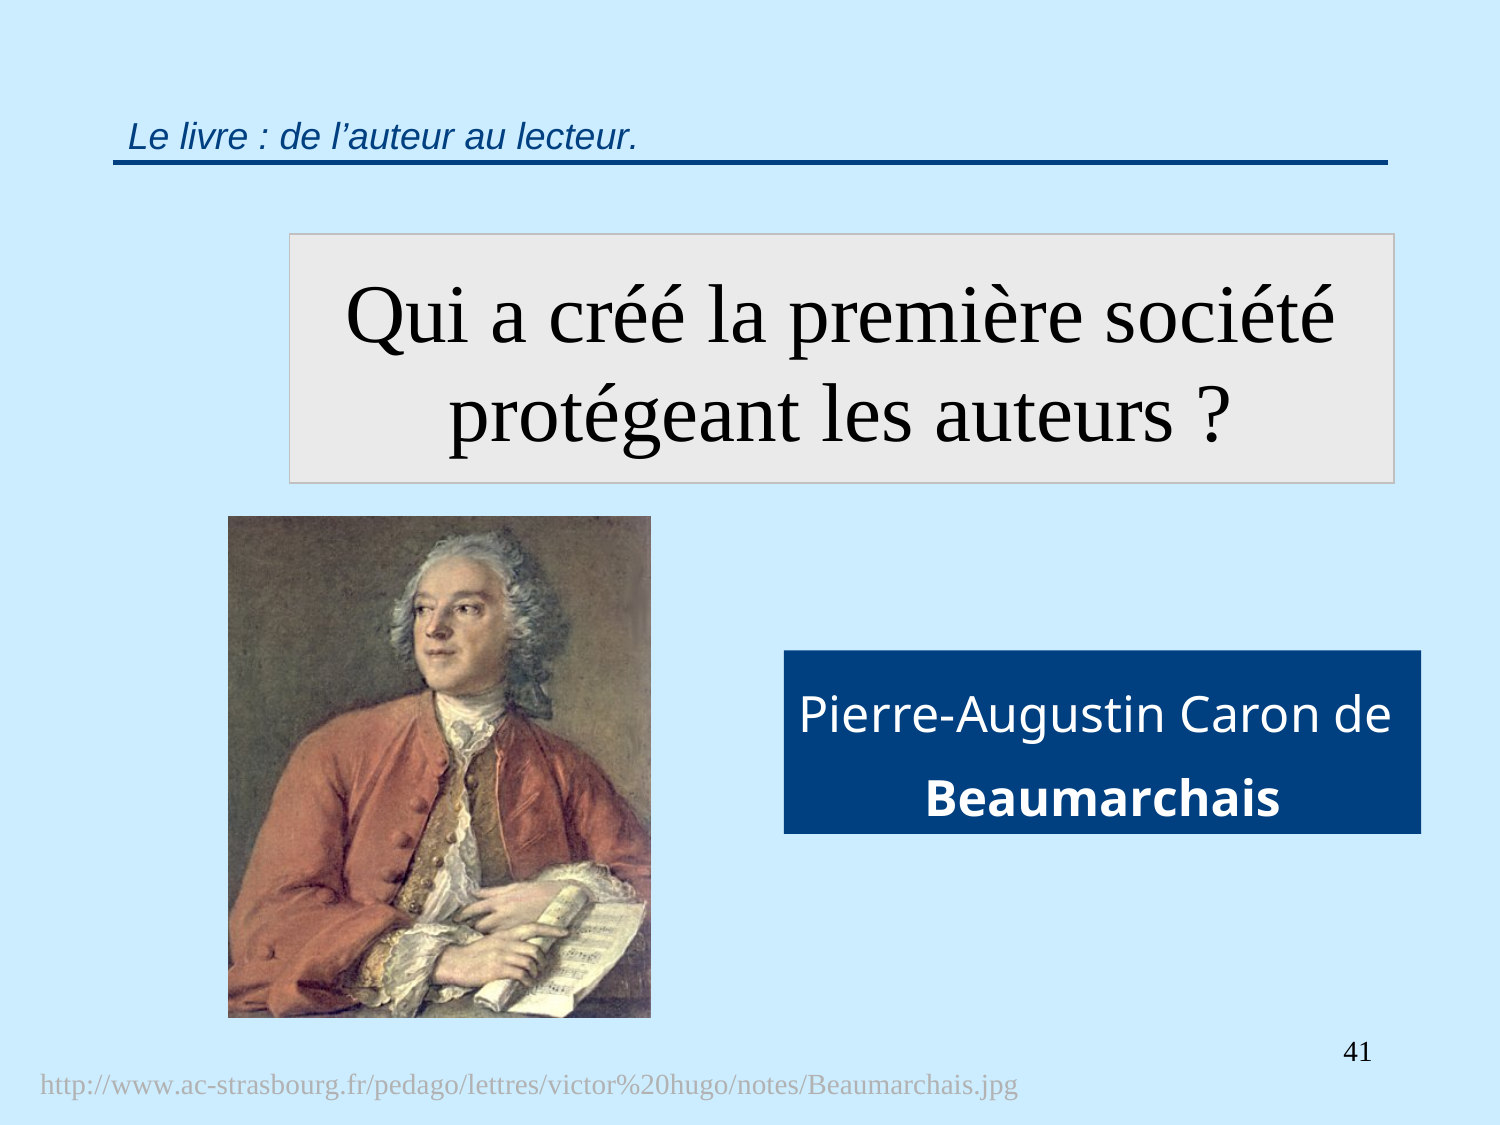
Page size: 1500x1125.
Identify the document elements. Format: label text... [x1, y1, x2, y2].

text_box Le livre : de l’auteur au lecteur. [113, 104, 655, 160]
picture [228, 516, 651, 1018]
title Qui a créé la première société protégeant les auteurs ? [289, 234, 1394, 484]
text_box Pierre-Augustin Caron de Beaumarchais [783, 650, 1422, 834]
text_box http://www.ac-strasbourg.fr/pedago/lettres/victor%20hugo/notes/Beaumarchais.jpg [25, 1057, 1247, 1108]
